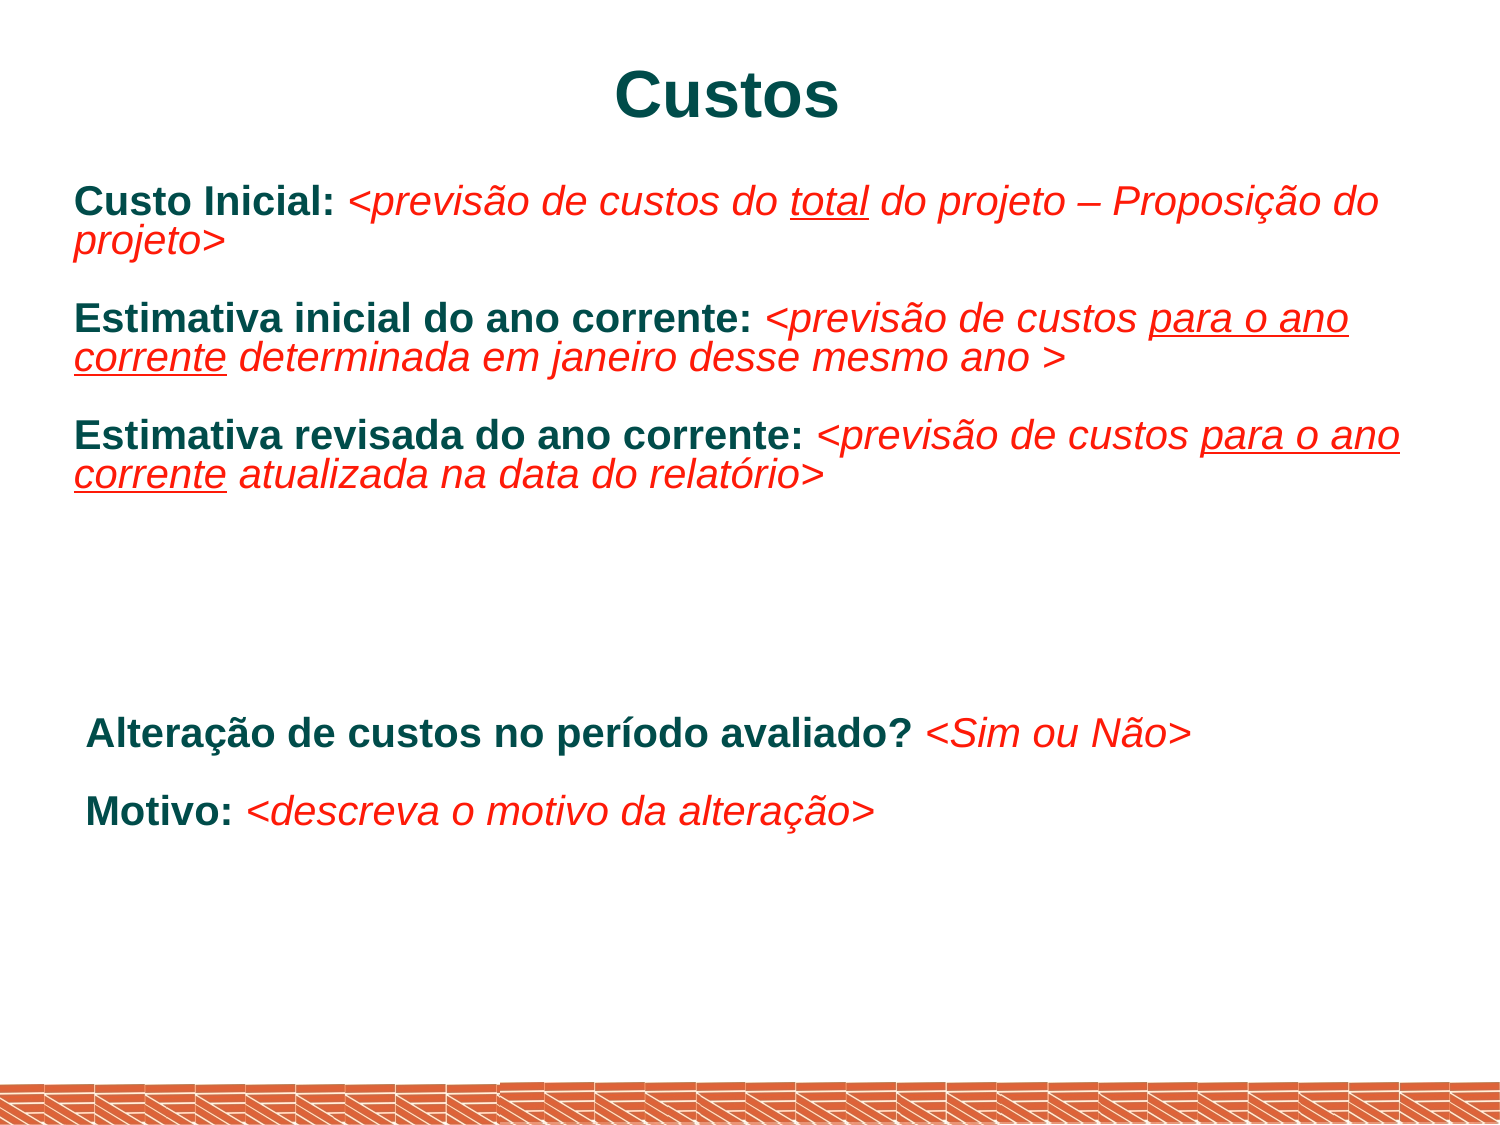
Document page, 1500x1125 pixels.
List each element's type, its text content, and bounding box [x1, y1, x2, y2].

text_box Alteração de custos no período avaliado? <Sim ou Não> Motivo: <descreva o motivo da alteração> [70, 708, 1335, 841]
text_box Custo Inicial: <previsão de custos do total do projeto – Proposição do projeto> Estimativa inicial do ano corrente: <previsão de custos para o ano corrente determinada em janeiro desse mesmo ano > Estimativa revisada do ano corrente: <previsão de custos para o ano corrente atualizada na data do relatório> [59, 177, 1447, 504]
chart [0, 1082, 1500, 1125]
text_box Custos [599, 50, 856, 140]
